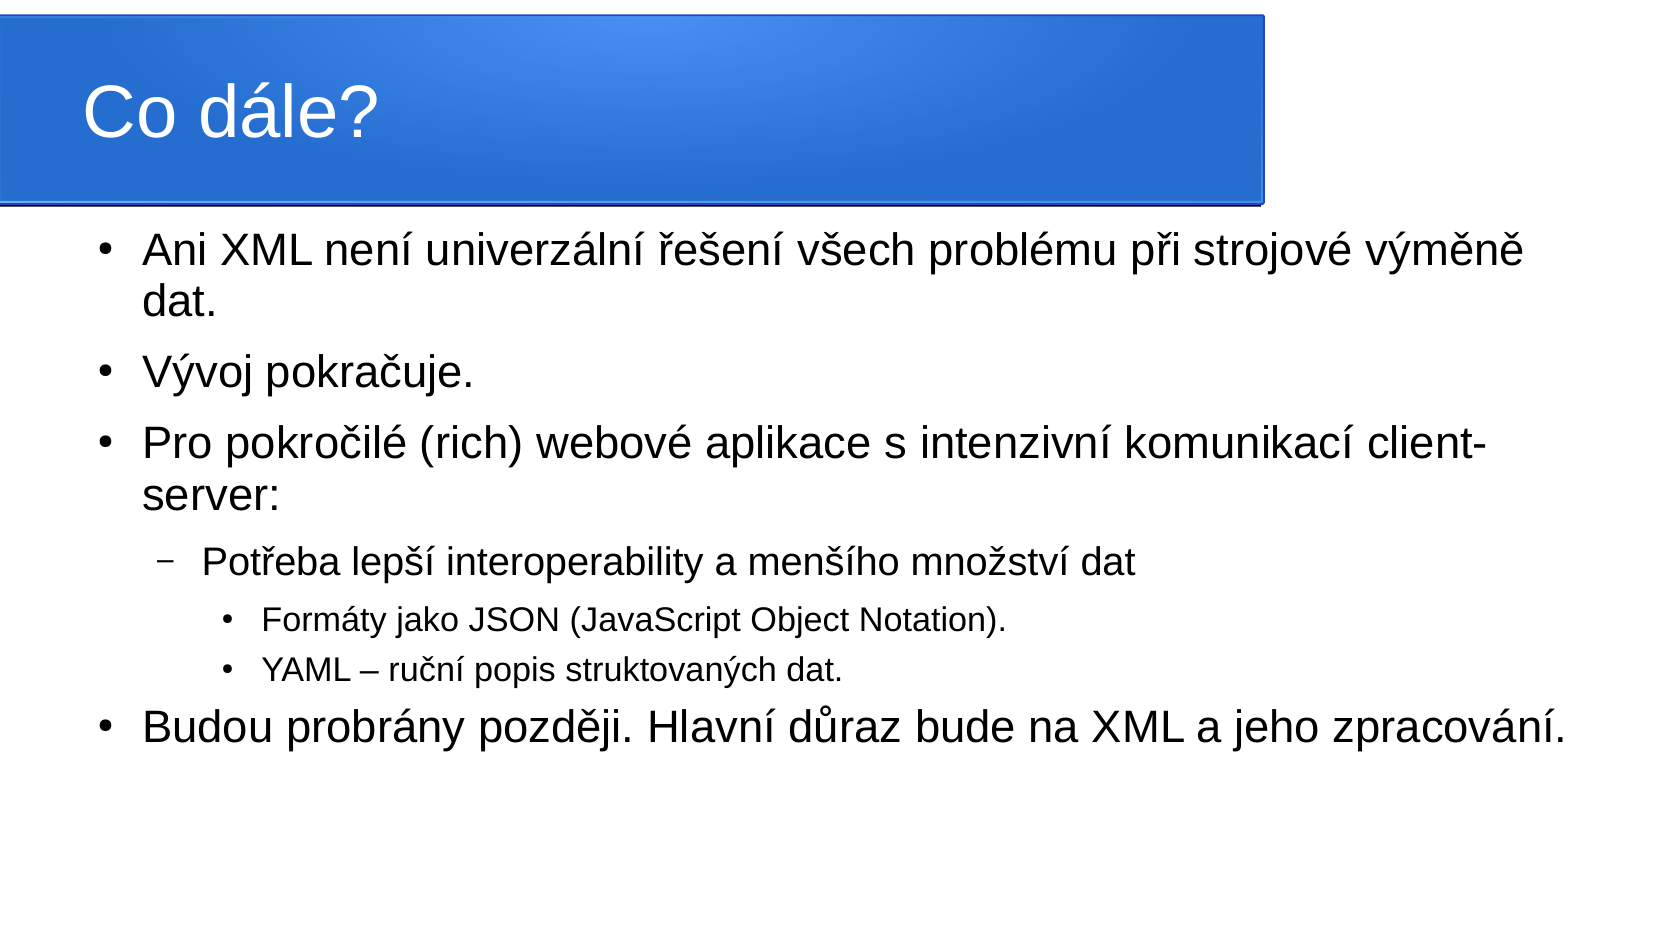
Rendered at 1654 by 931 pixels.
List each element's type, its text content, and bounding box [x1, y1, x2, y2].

list Ani XML není univerzální řešení všech problému při strojové výměně dat. Vývoj pokračuje. Pro pokročilé (rich) webové aplikace s intenzivní komunikací client-server: Potřeba lepší interoperability a menšího množství dat Formáty jako JSON (JavaScript Object Notation). YAML – ruční popis struktovaných dat. Budou probrány později. Hlavní důraz bude na XML a jeho zpracování. [82, 224, 1571, 764]
title Co dále? [82, 35, 1235, 189]
